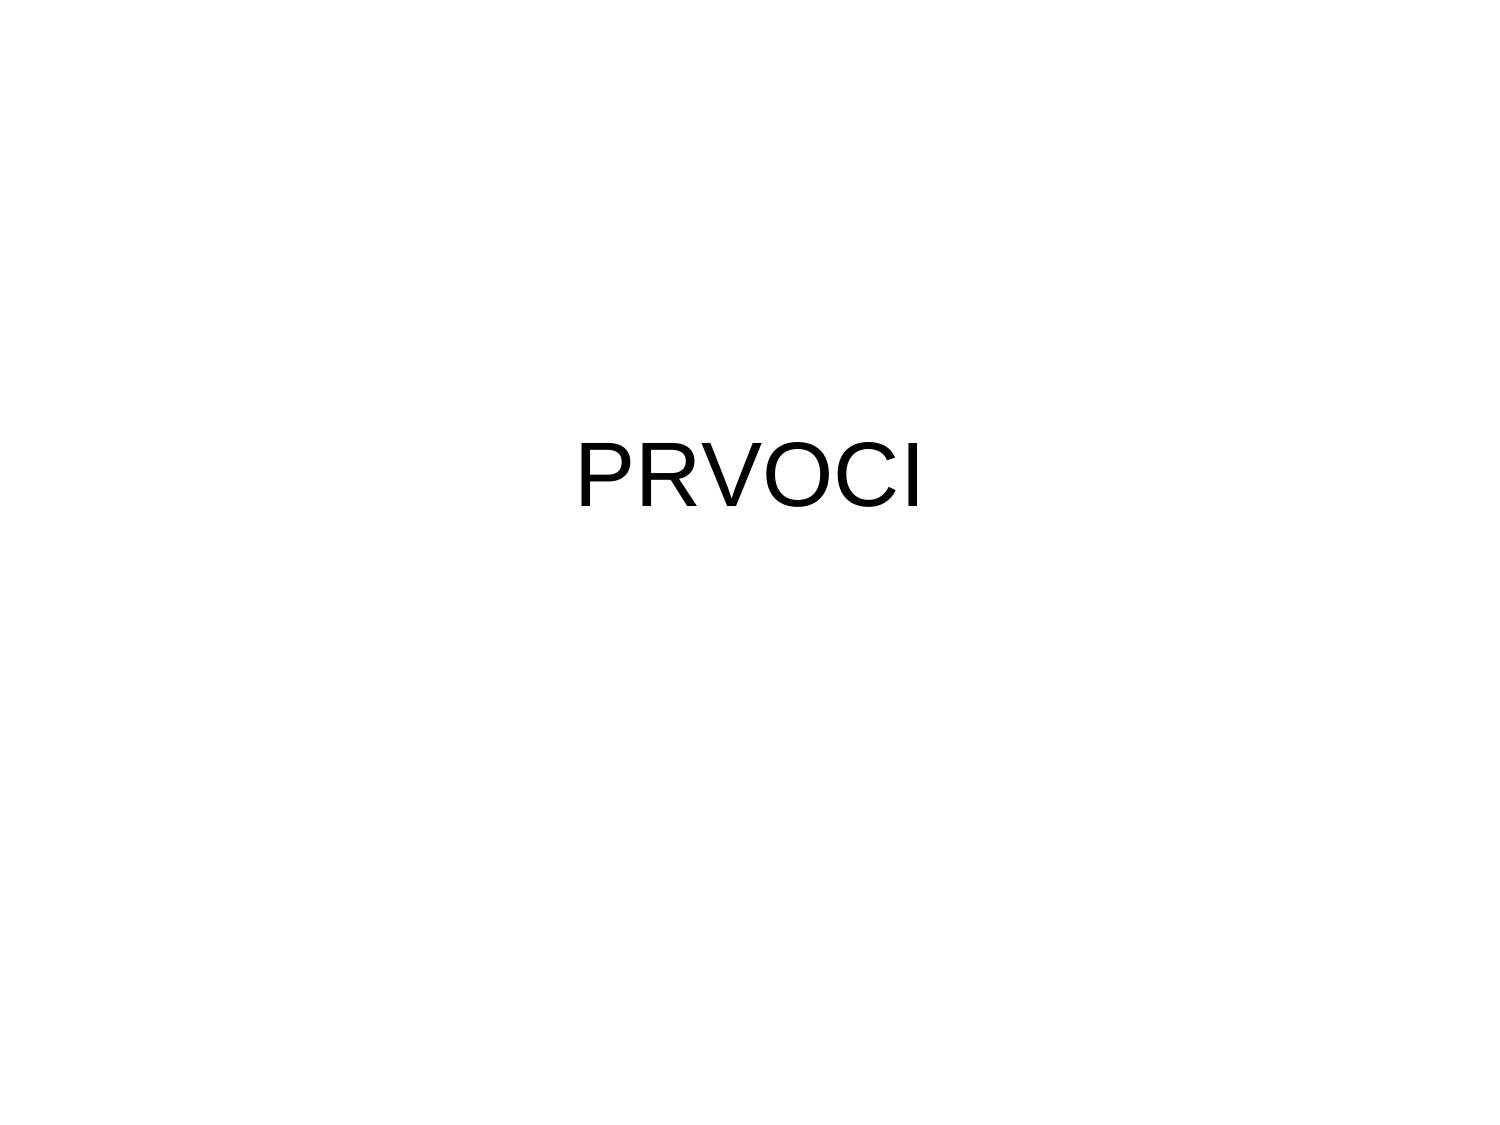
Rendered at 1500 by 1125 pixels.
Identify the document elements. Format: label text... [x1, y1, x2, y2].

title PRVOCI [112, 349, 1388, 591]
